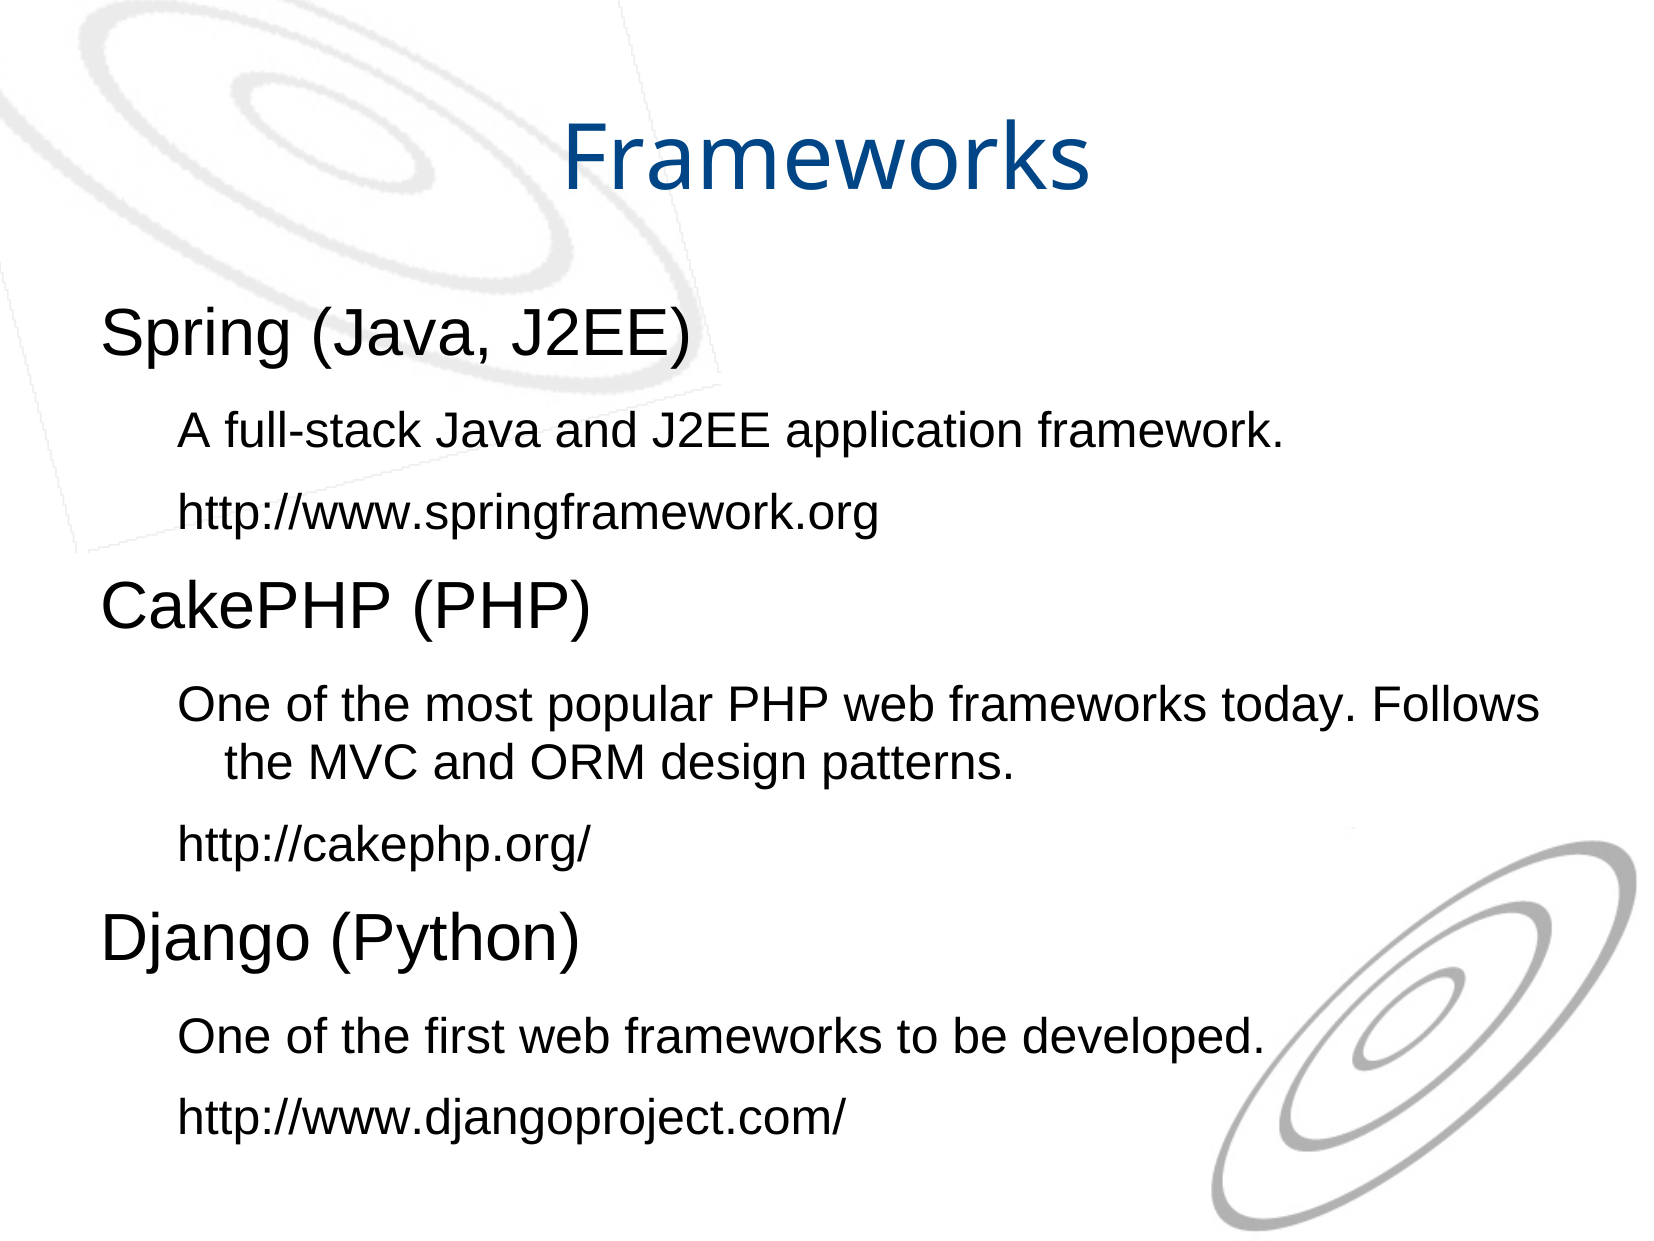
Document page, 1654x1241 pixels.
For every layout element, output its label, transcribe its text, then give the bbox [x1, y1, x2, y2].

picture [1210, 826, 1638, 1241]
title Frameworks [82, 49, 1571, 257]
list Spring (Java, J2EE)‏ A full-stack Java and J2EE application framework. http://www.springframework.org CakePHP (PHP)‏ One of the most popular PHP web frameworks today. Follows the MVC and ORM design patterns. http://cakephp.org/ Django (Python)‏ One of the first web frameworks to be developed. http://www.djangoproject.com/ [82, 290, 1571, 1184]
